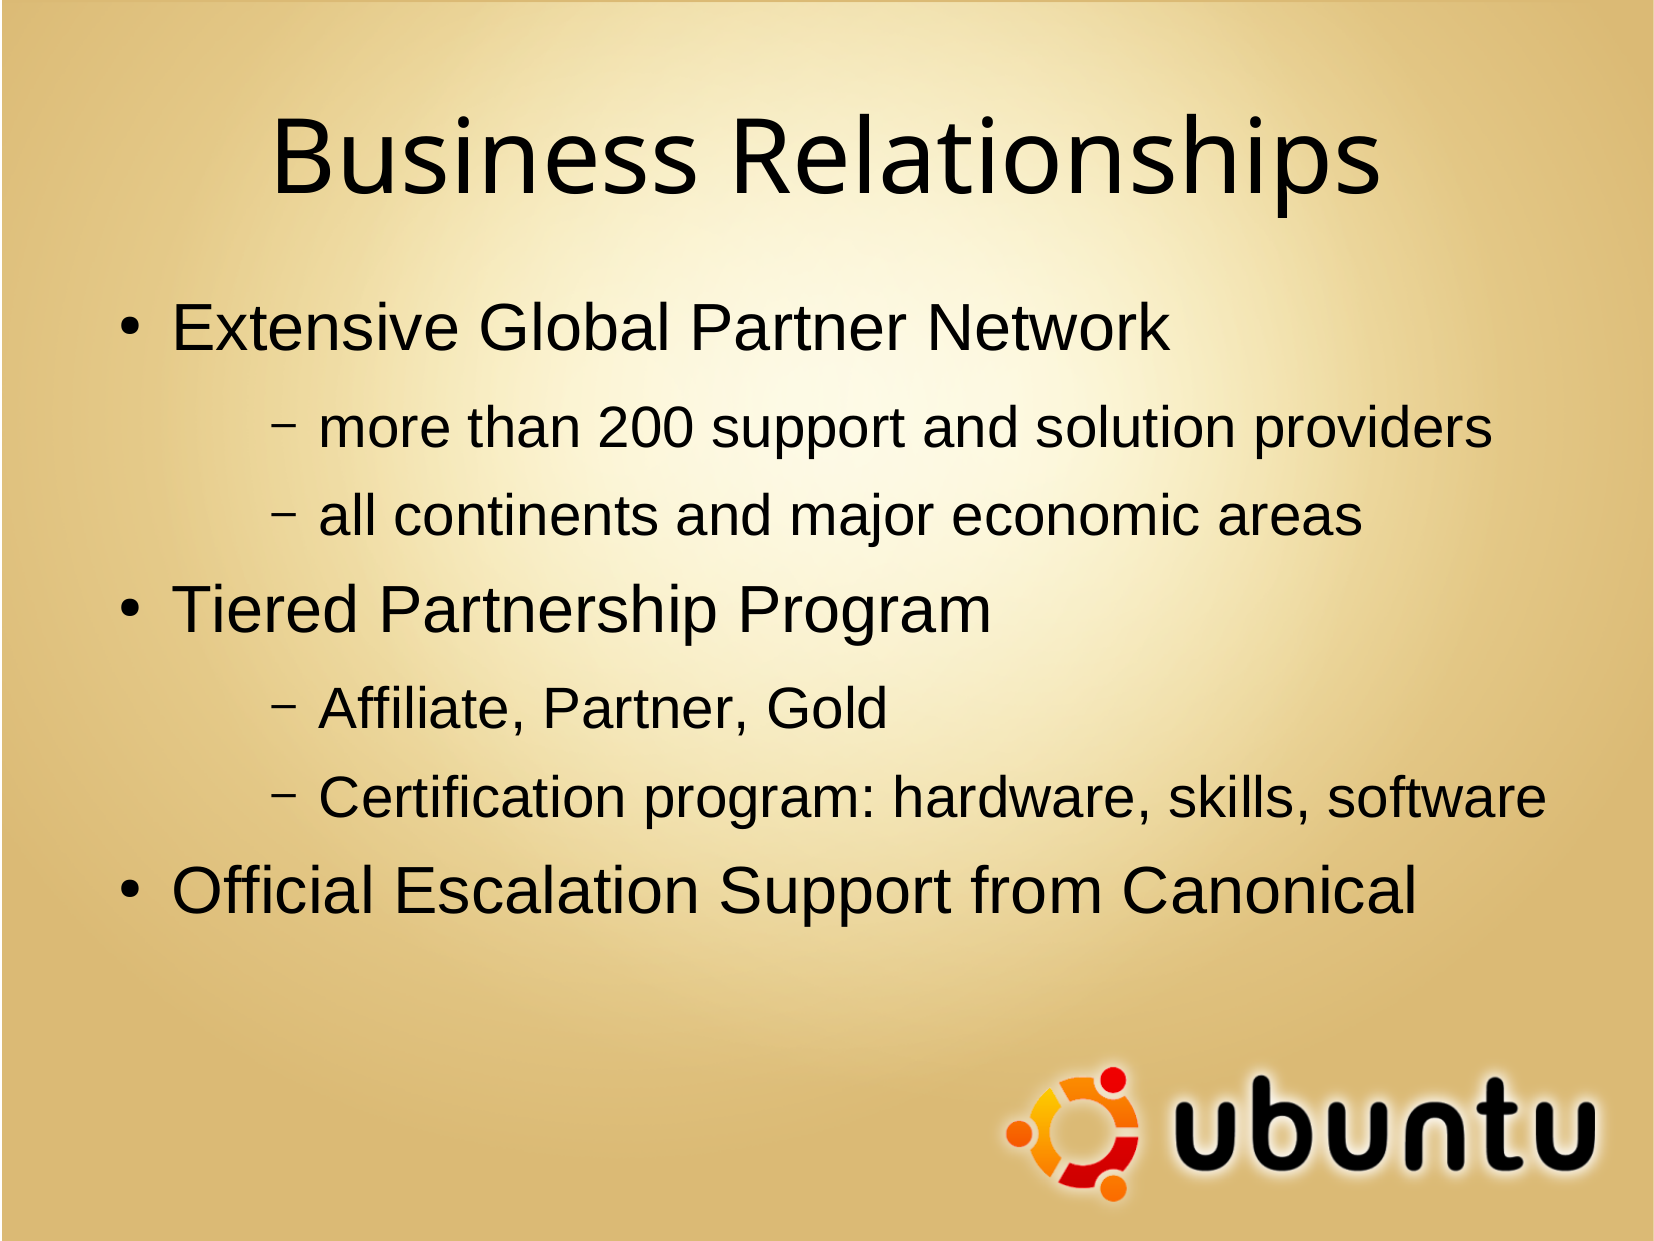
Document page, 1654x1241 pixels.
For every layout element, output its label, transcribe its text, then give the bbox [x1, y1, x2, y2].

title Business Relationships [82, 49, 1571, 257]
list Extensive Global Partner Network more than 200 support and solution providers all continents and major economic areas Tiered Partnership Program Affiliate, Partner, Gold Certification program: hardware, skills, software Official Escalation Support from Canonical [82, 290, 1571, 1109]
picture [2, 0, 1654, 1241]
